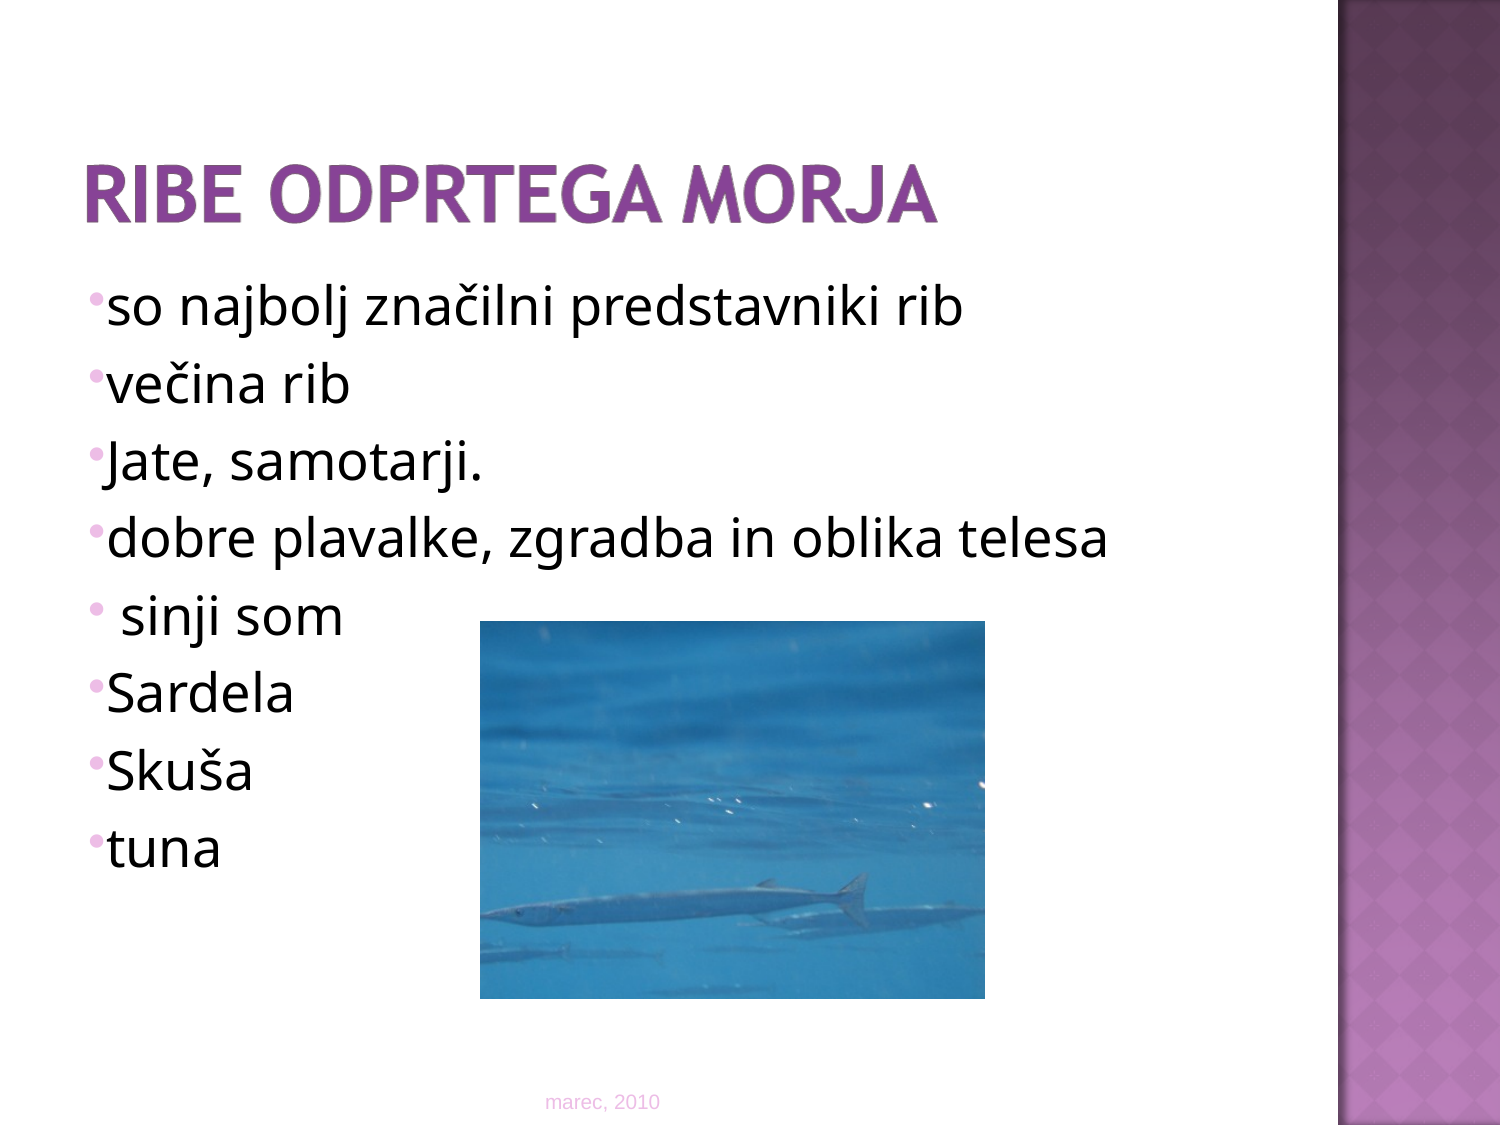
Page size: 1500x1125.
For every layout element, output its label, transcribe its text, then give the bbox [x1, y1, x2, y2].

picture [1337, 0, 1500, 1125]
text_box so najbolj značilni predstavniki rib večina rib Jate, samotarji. dobre plavalke, zgradba in oblika telesa sinji som Sardela Skuša tuna [74, 264, 1263, 1060]
text_box marec, 2010 [74, 1075, 675, 1114]
picture [34, 52, 1264, 241]
picture [480, 621, 985, 999]
